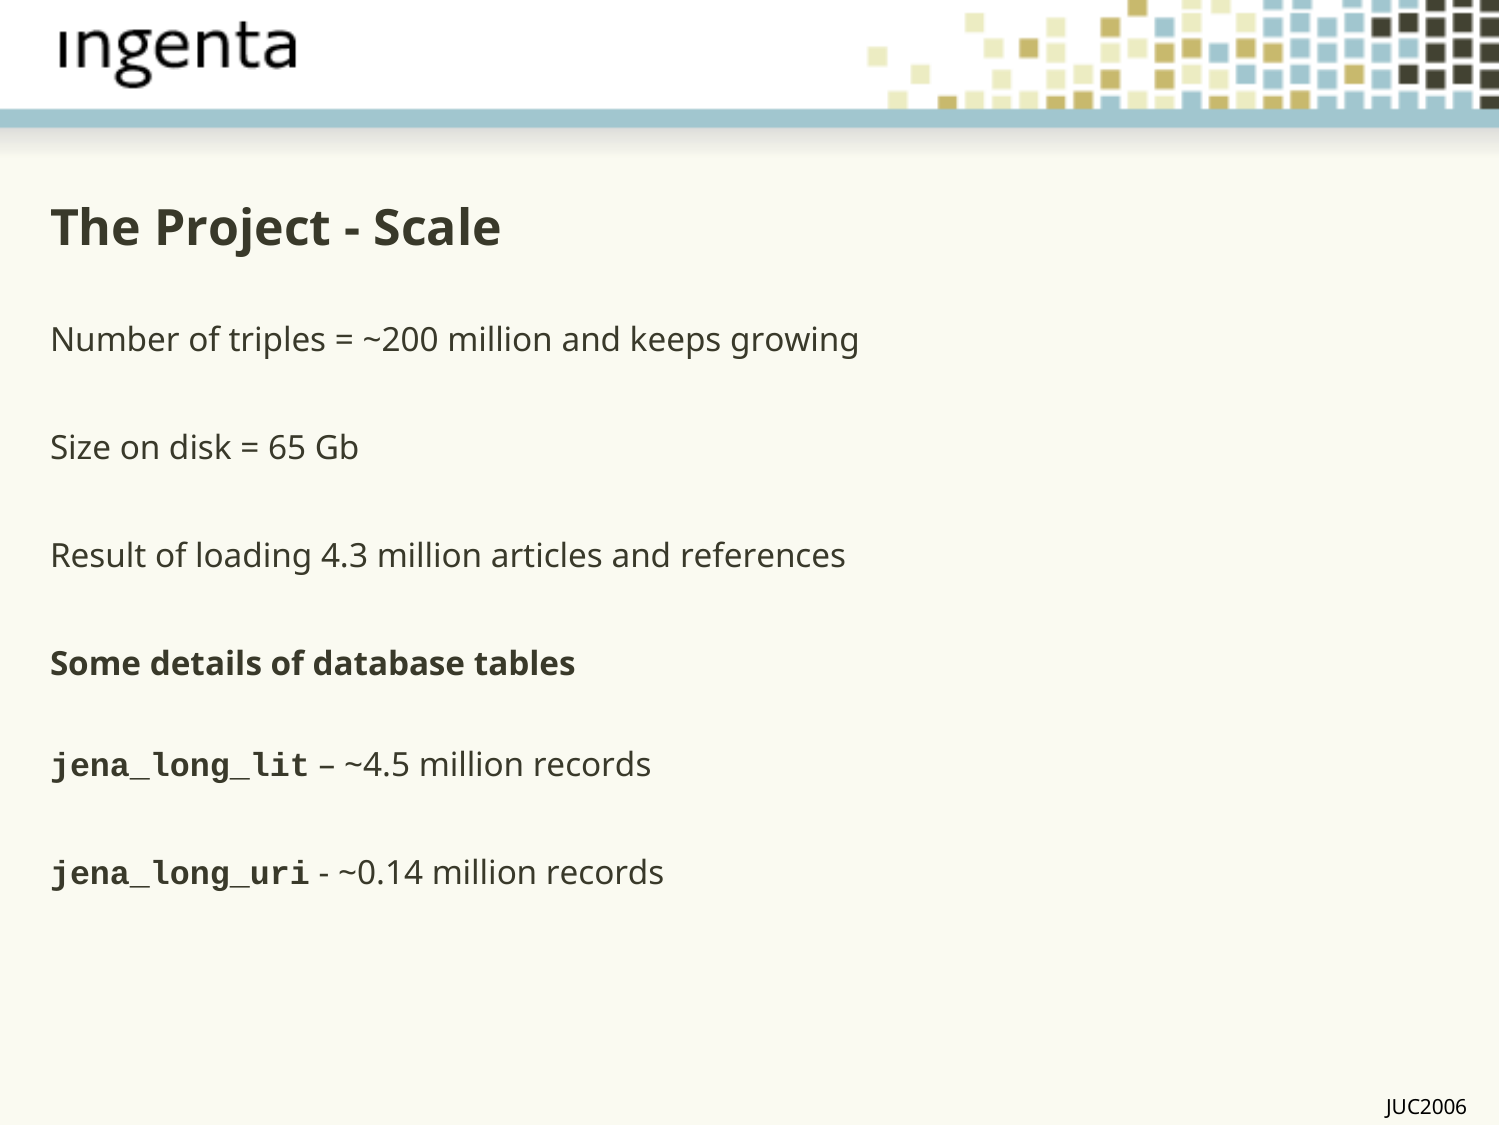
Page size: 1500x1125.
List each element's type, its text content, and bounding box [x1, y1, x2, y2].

list Number of triples = ~200 million and keeps growing Size on disk = 65 Gb Result of loading 4.3 million articles and references Some details of database tables jena_long_lit – ~4.5 million records jena_long_uri - ~0.14 million records [50, 262, 1375, 975]
picture [0, 0, 1499, 1125]
title The Project - Scale [50, 187, 1375, 262]
